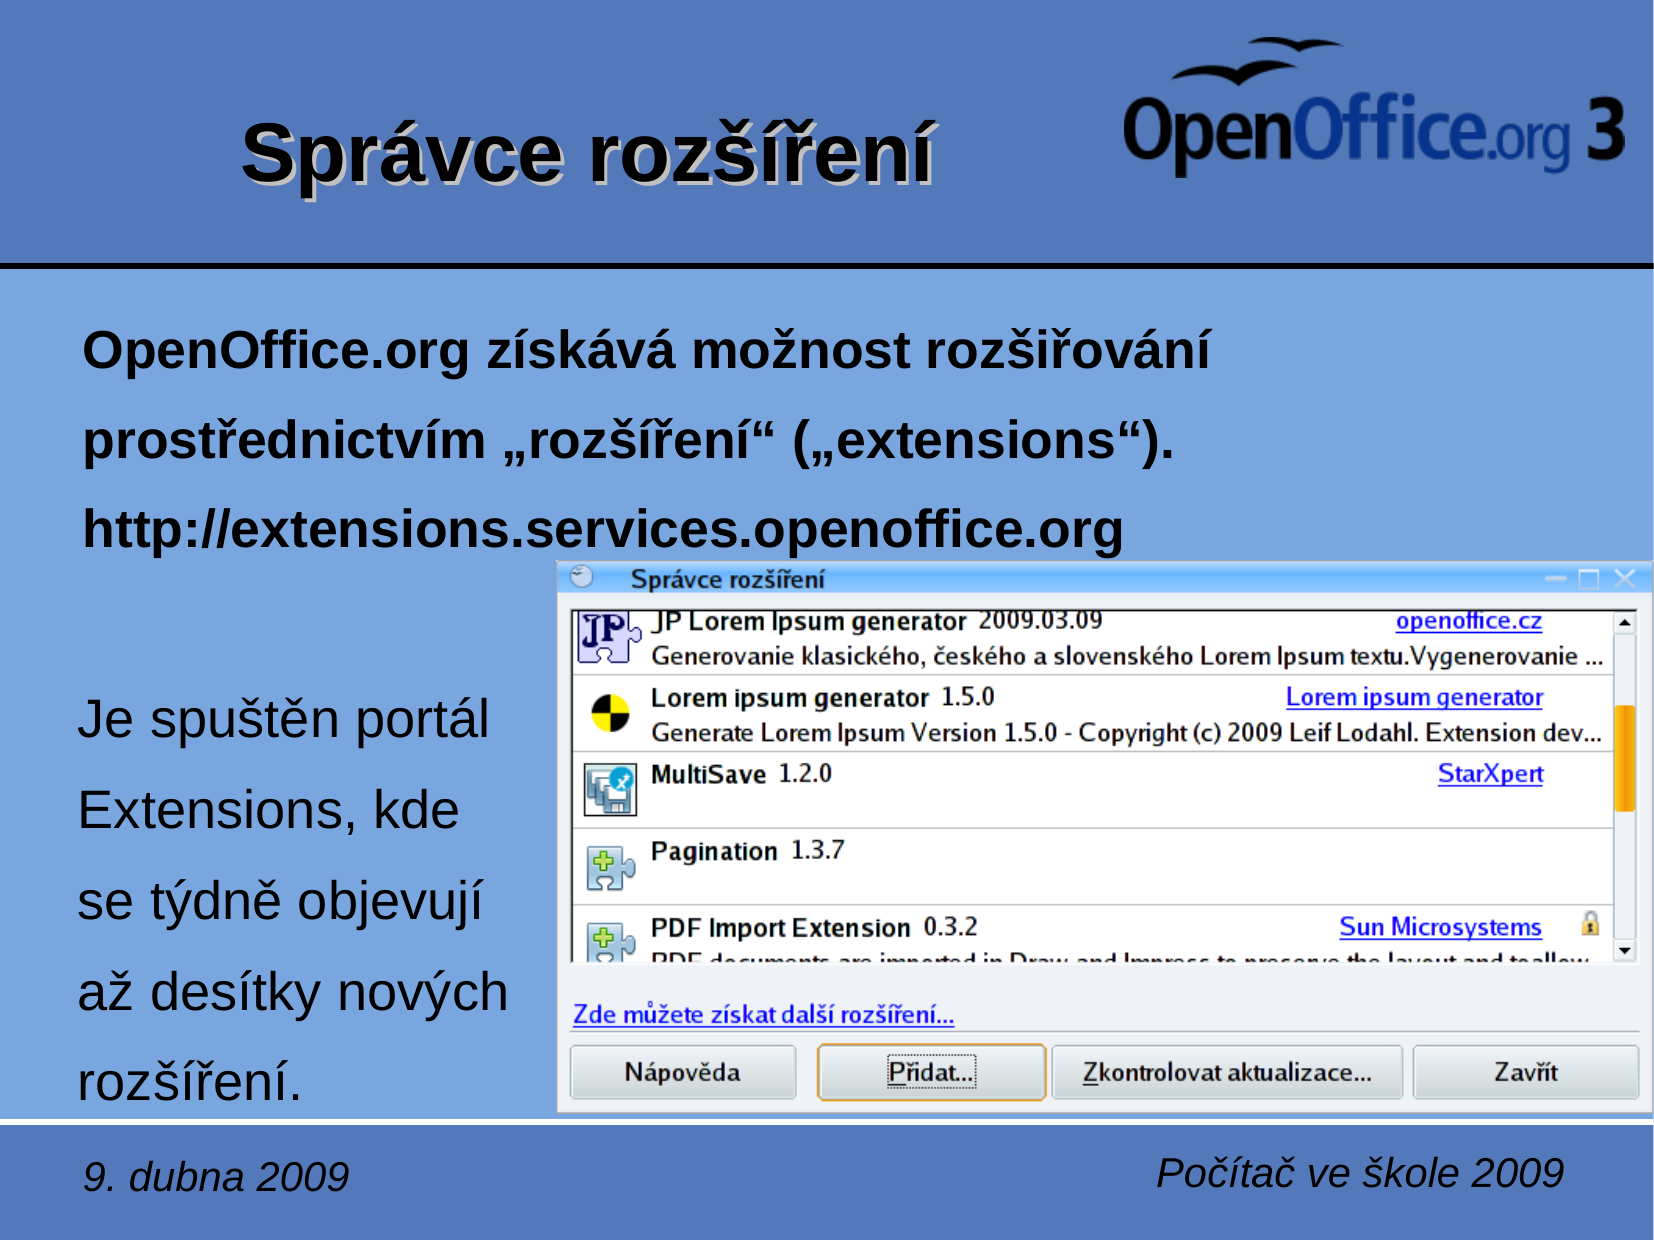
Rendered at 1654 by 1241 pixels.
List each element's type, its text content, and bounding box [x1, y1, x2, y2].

list OpenOffice.org získává možnost rozšiřování prostřednictvím „rozšíření“ („extensions“). http://extensions.services.openoffice.org [82, 290, 1595, 562]
text_box Je spuštěn portál Extensions, kde se týdně objevují až desítky nových rozšíření. [62, 651, 532, 1090]
picture [556, 560, 1654, 1115]
picture [1124, 37, 1625, 178]
title Správce rozšíření [82, 56, 1093, 250]
